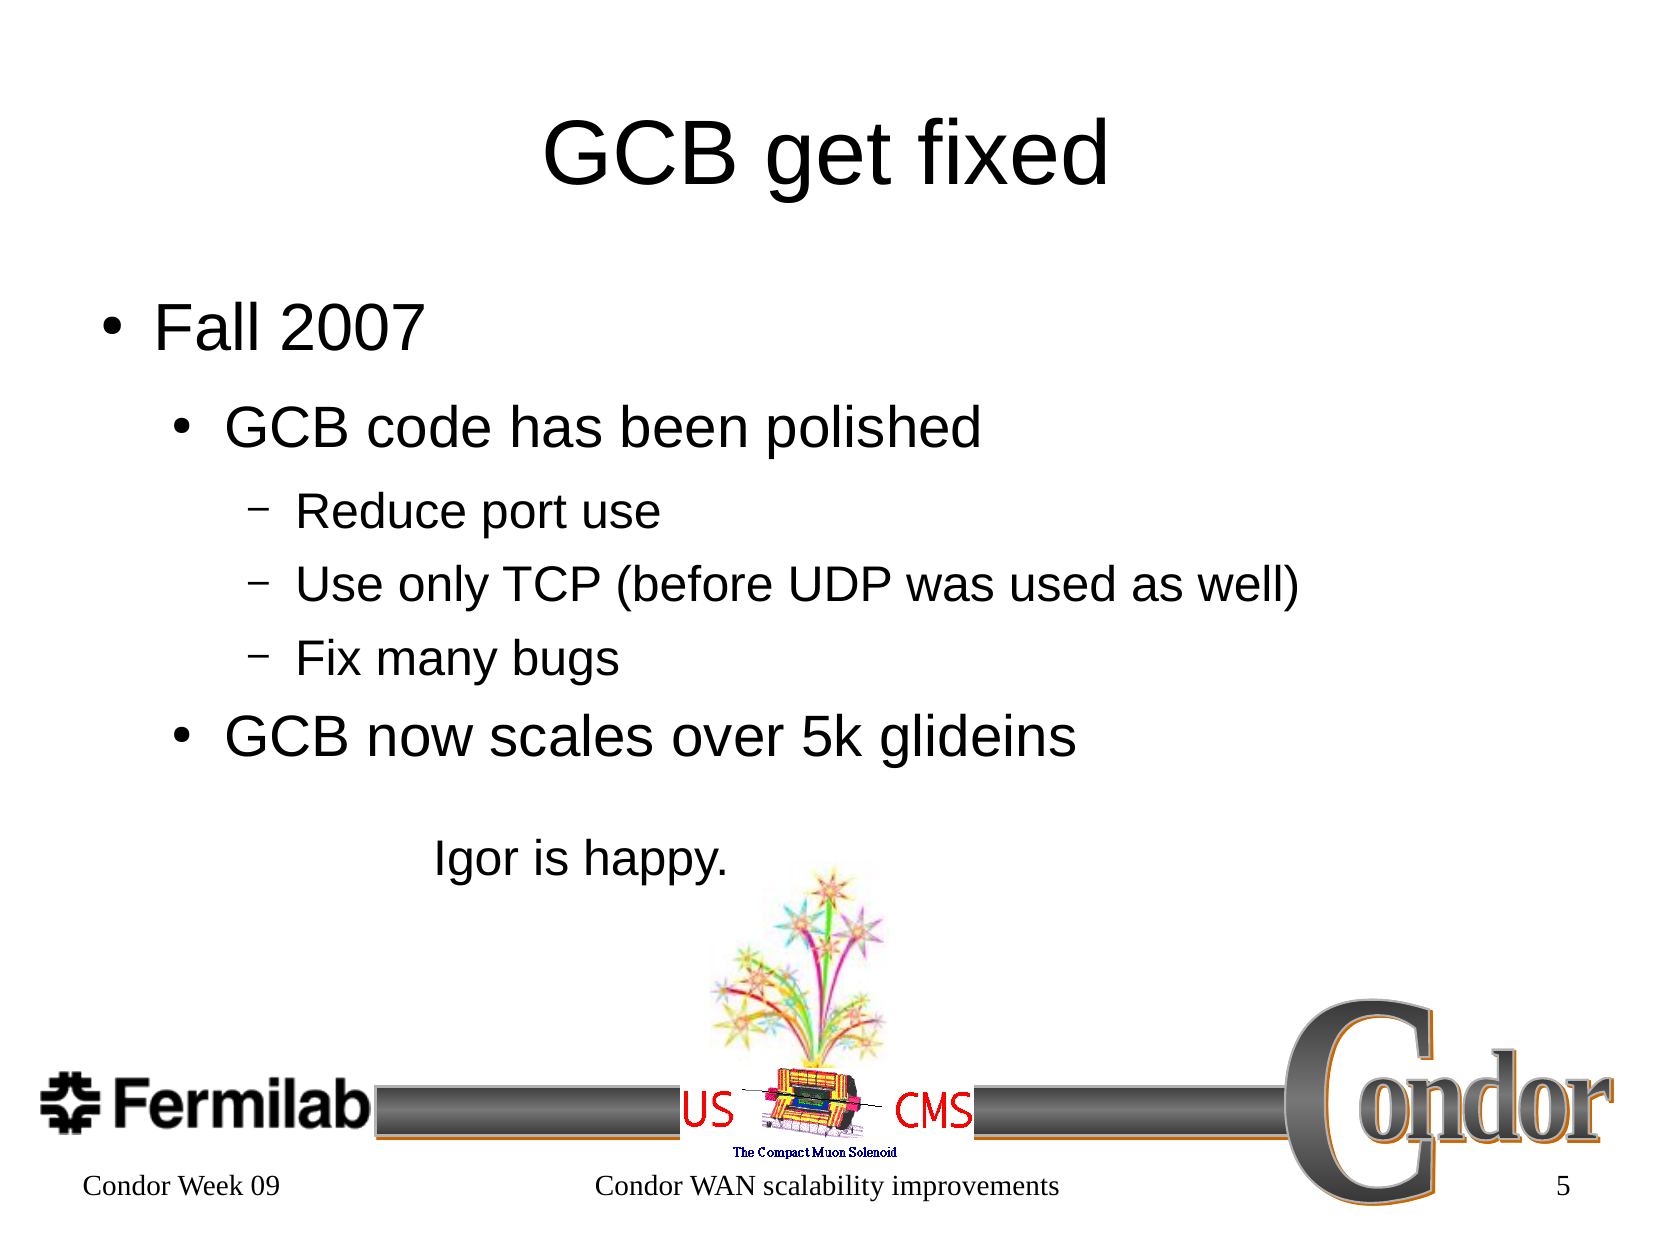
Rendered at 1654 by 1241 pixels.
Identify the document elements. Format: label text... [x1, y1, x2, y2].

text_box [1566, 1078, 1611, 1140]
text_box [1463, 1049, 1519, 1141]
picture [40, 1071, 371, 1135]
text_box [1519, 1078, 1566, 1141]
text_box [1360, 1078, 1407, 1141]
text_box Igor is happy. [418, 822, 1405, 949]
picture [680, 949, 974, 1159]
text_box [375, 1086, 680, 1136]
title GCB get fixed [82, 49, 1571, 257]
list Fall 2007 GCB code has been polished Reduce port use Use only TCP (before UDP was used as well) Fix many bugs GCB now scales over 5k glideins [82, 290, 1571, 1059]
text_box [974, 999, 1464, 1203]
